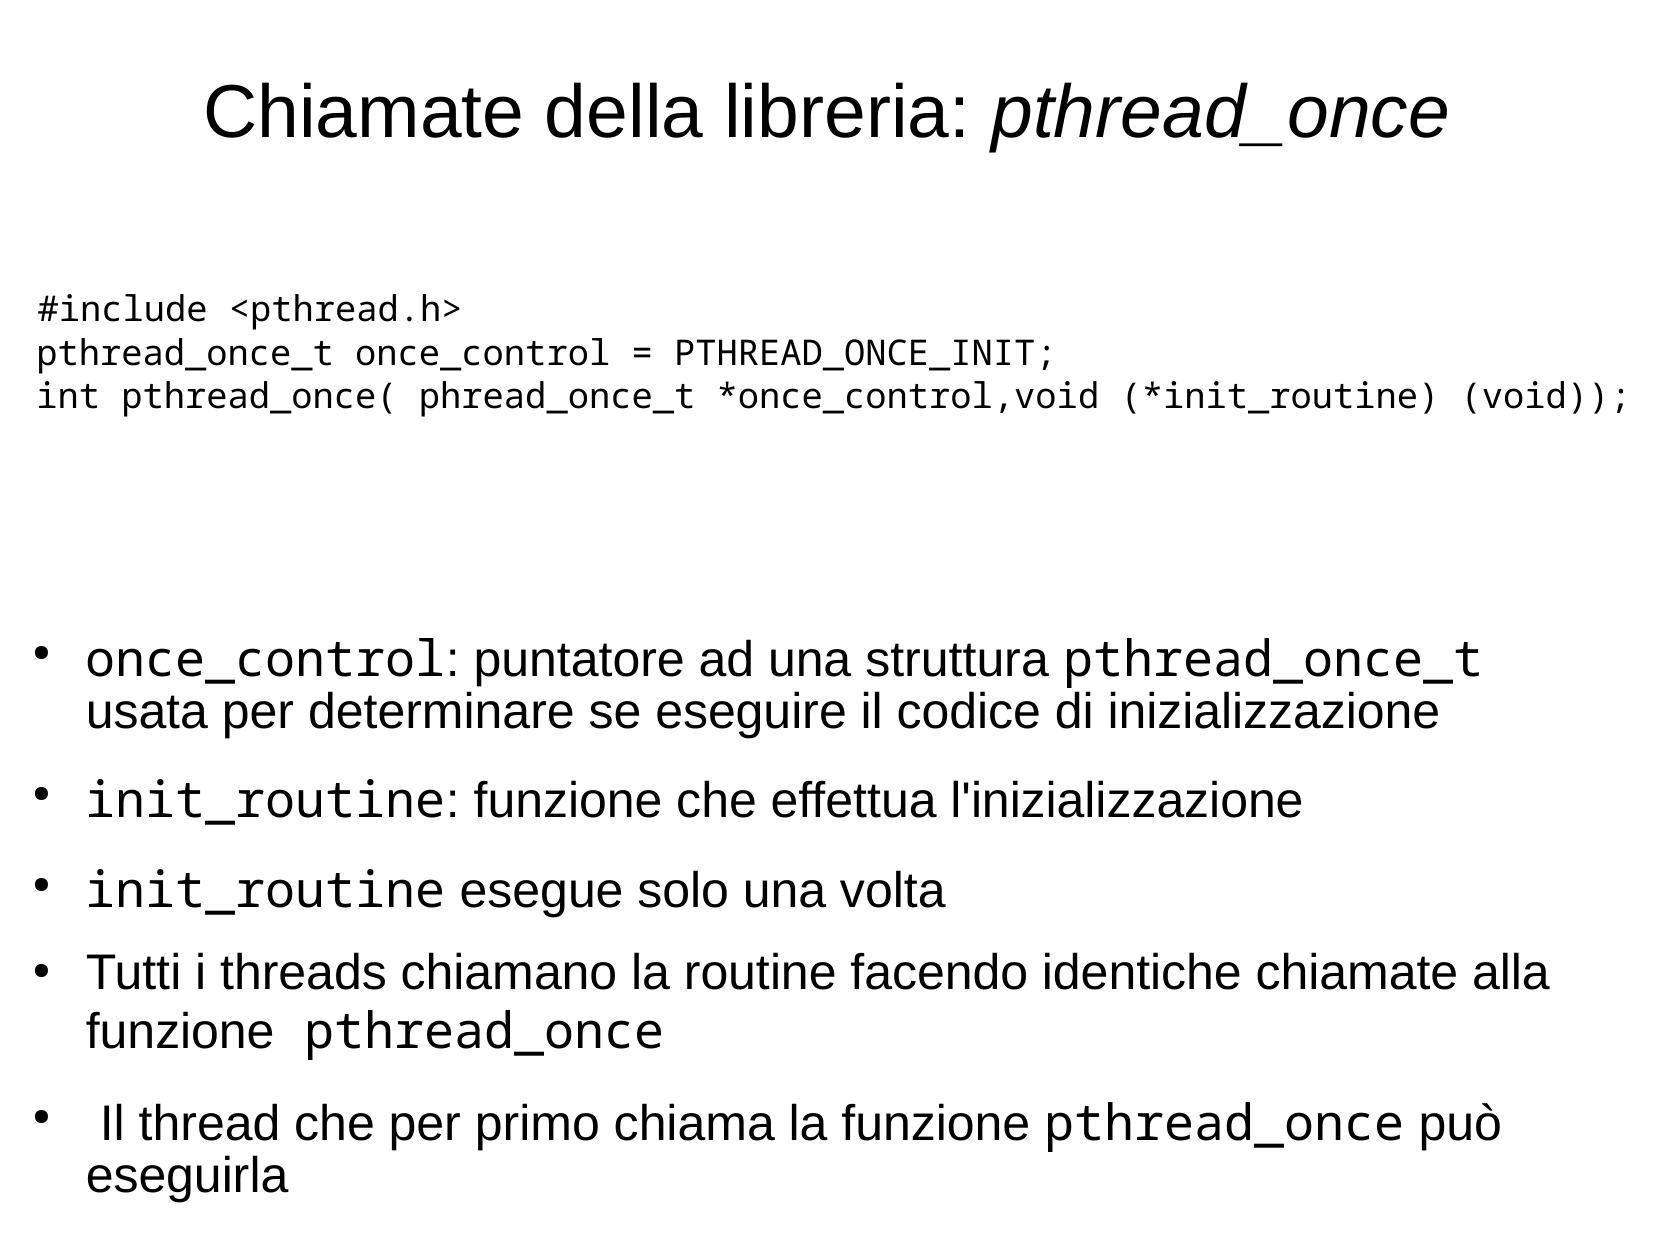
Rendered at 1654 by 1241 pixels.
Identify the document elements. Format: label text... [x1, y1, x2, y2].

title Chiamate della libreria: pthread_once [82, 8, 1571, 216]
list #include <pthread.h> pthread_once_t once_control = PTHREAD_ONCE_INIT; int pthread_once( phread_once_t *once_control,void (*init_routine) (void)); once_control: puntatore ad una struttura pthread_once_t usata per determinare se eseguire il codice di inizializzazione init_routine: funzione che effettua l'inizializzazione init_routine esegue solo una volta Tutti i threads chiamano la routine facendo identiche chiamate alla funzione pthread_once Il thread che per primo chiama la funzione pthread_once può eseguirla [15, 284, 1636, 1241]
